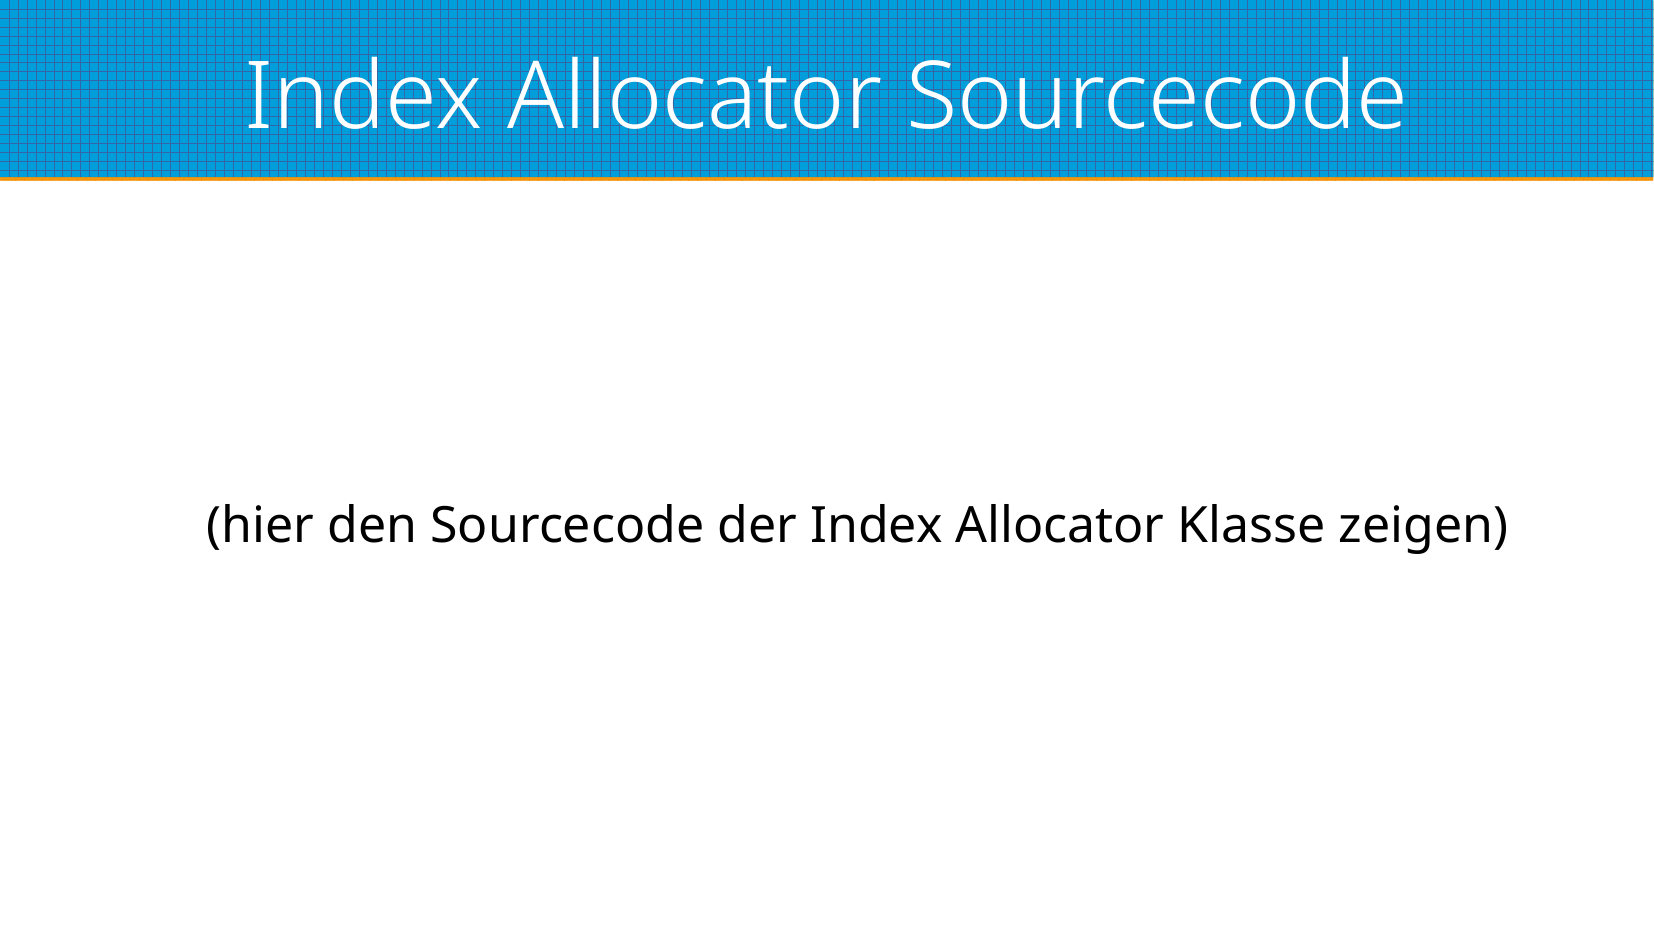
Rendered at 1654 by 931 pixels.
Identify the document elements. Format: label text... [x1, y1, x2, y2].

title Index Allocator Sourcecode [82, 14, 1571, 171]
list (hier den Sourcecode der Index Allocator Klasse zeigen) [82, 236, 1563, 811]
